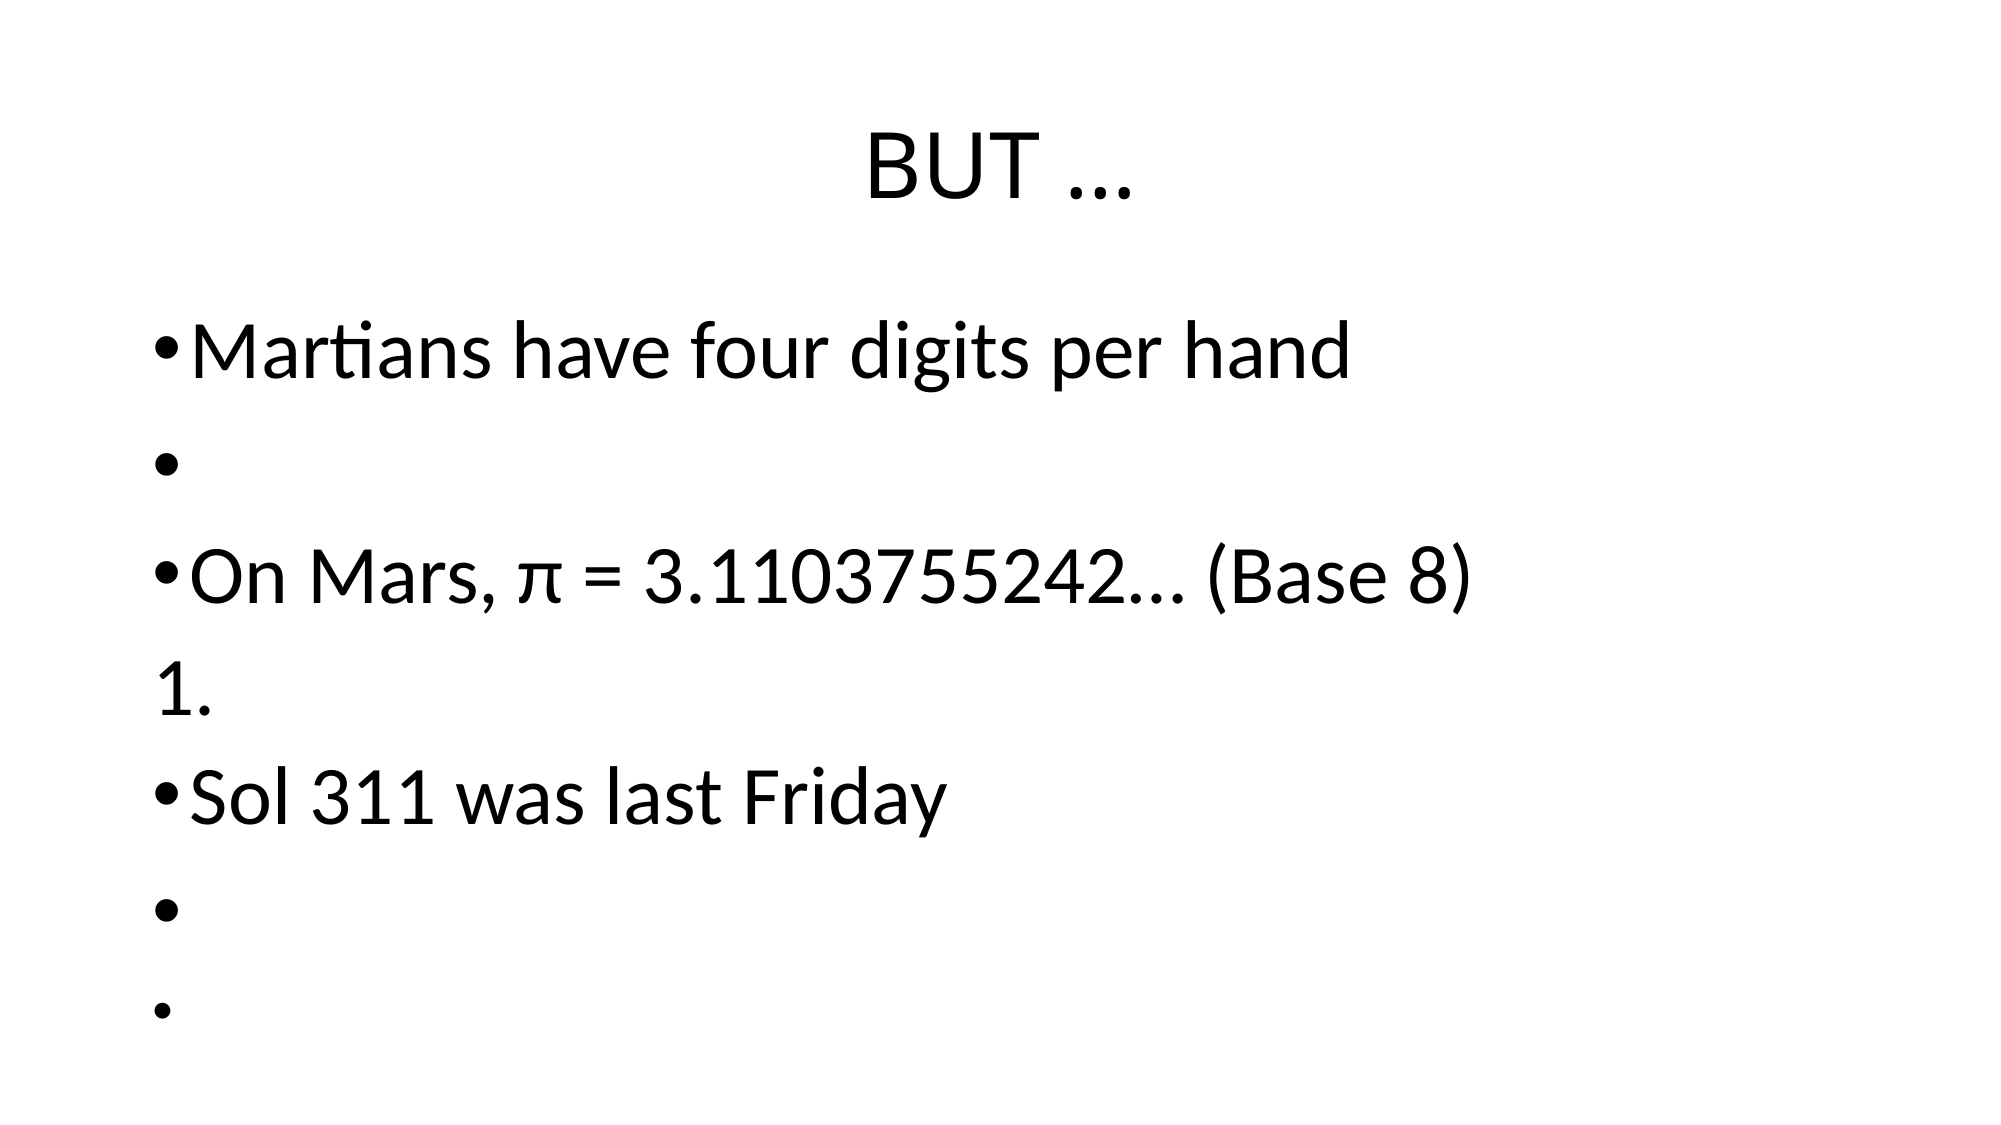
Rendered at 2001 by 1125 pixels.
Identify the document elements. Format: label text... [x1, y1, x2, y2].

title BUT … [137, 59, 1863, 278]
list Martians have four digits per hand On Mars, π = 3.1103755242… (Base 8) Sol 311 was last Friday [137, 299, 1863, 1014]
